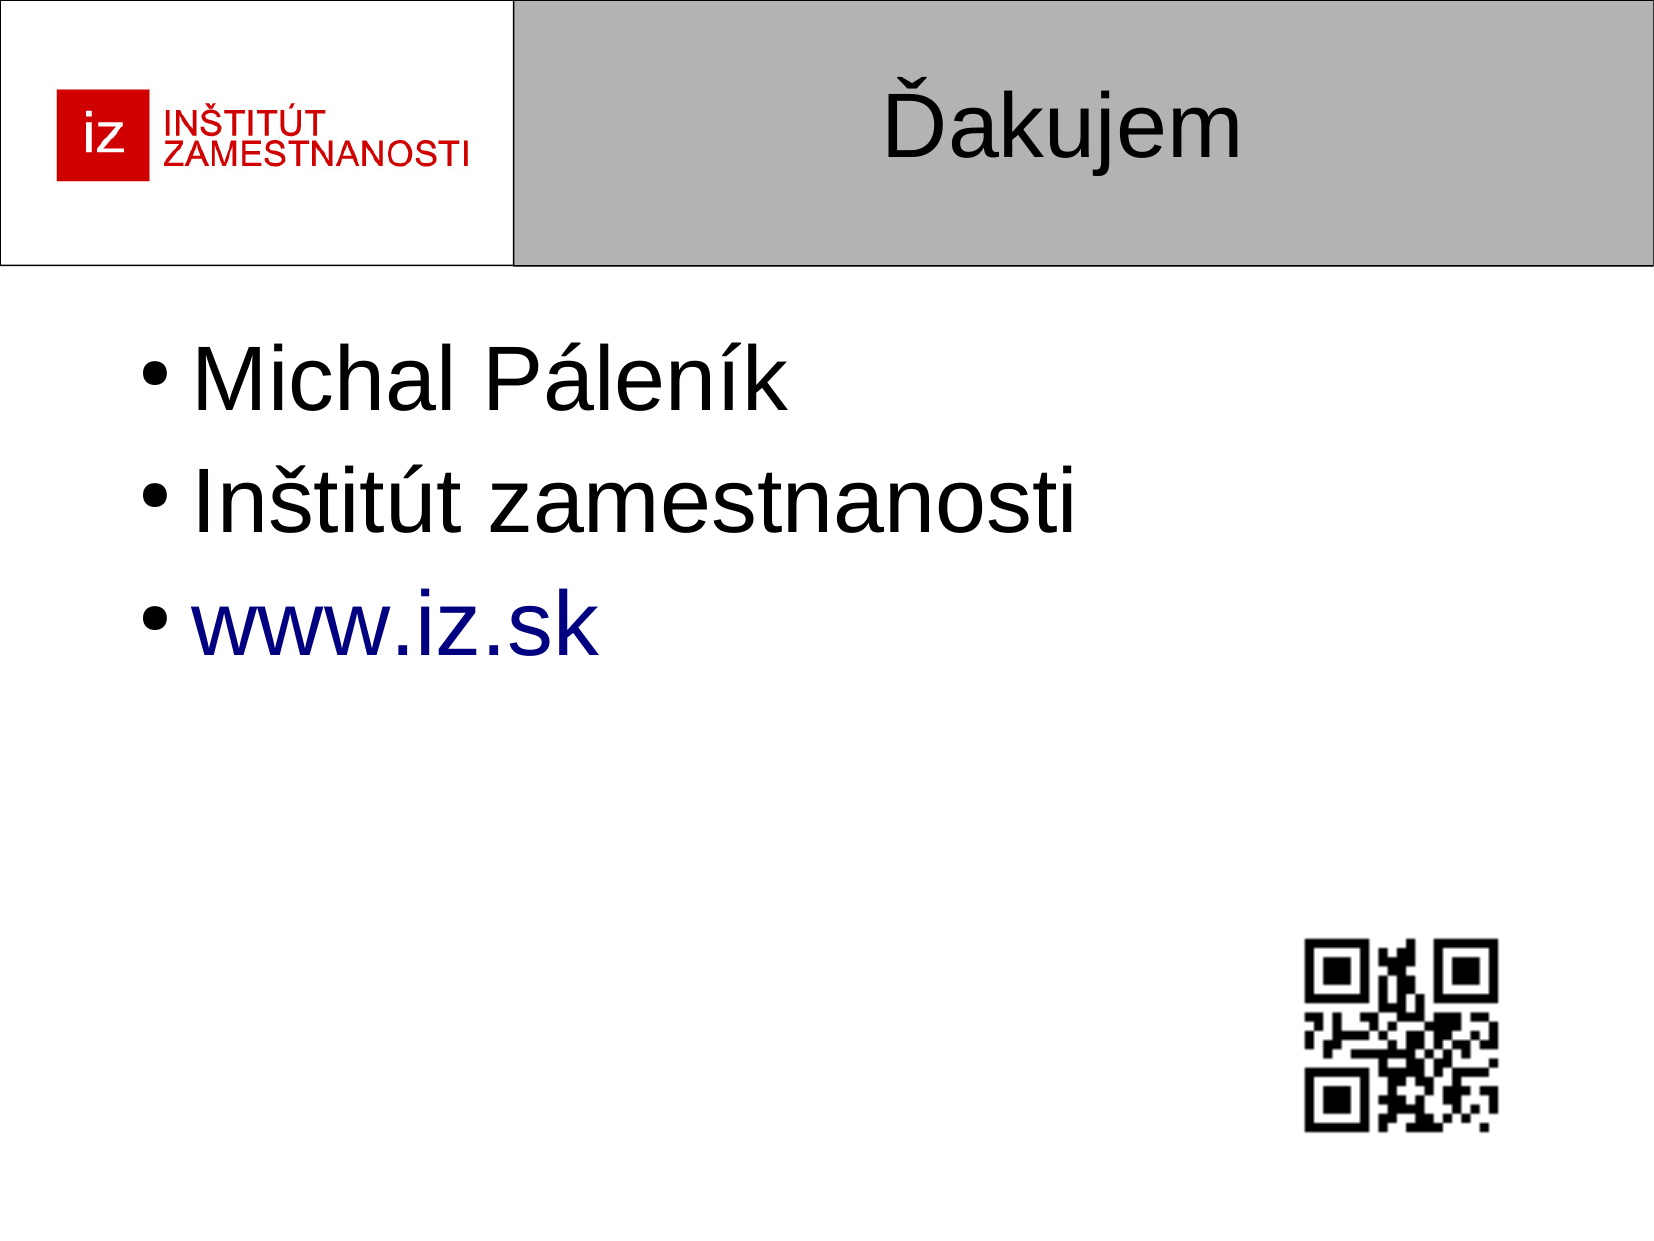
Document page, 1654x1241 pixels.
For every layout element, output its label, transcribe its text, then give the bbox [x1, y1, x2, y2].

picture [1269, 903, 1536, 1170]
picture [5, 8, 512, 257]
list Michal Páleník Inštitút zamestnanosti www.iz.sk [121, 344, 1533, 1112]
title Ďakujem [561, 37, 1565, 229]
